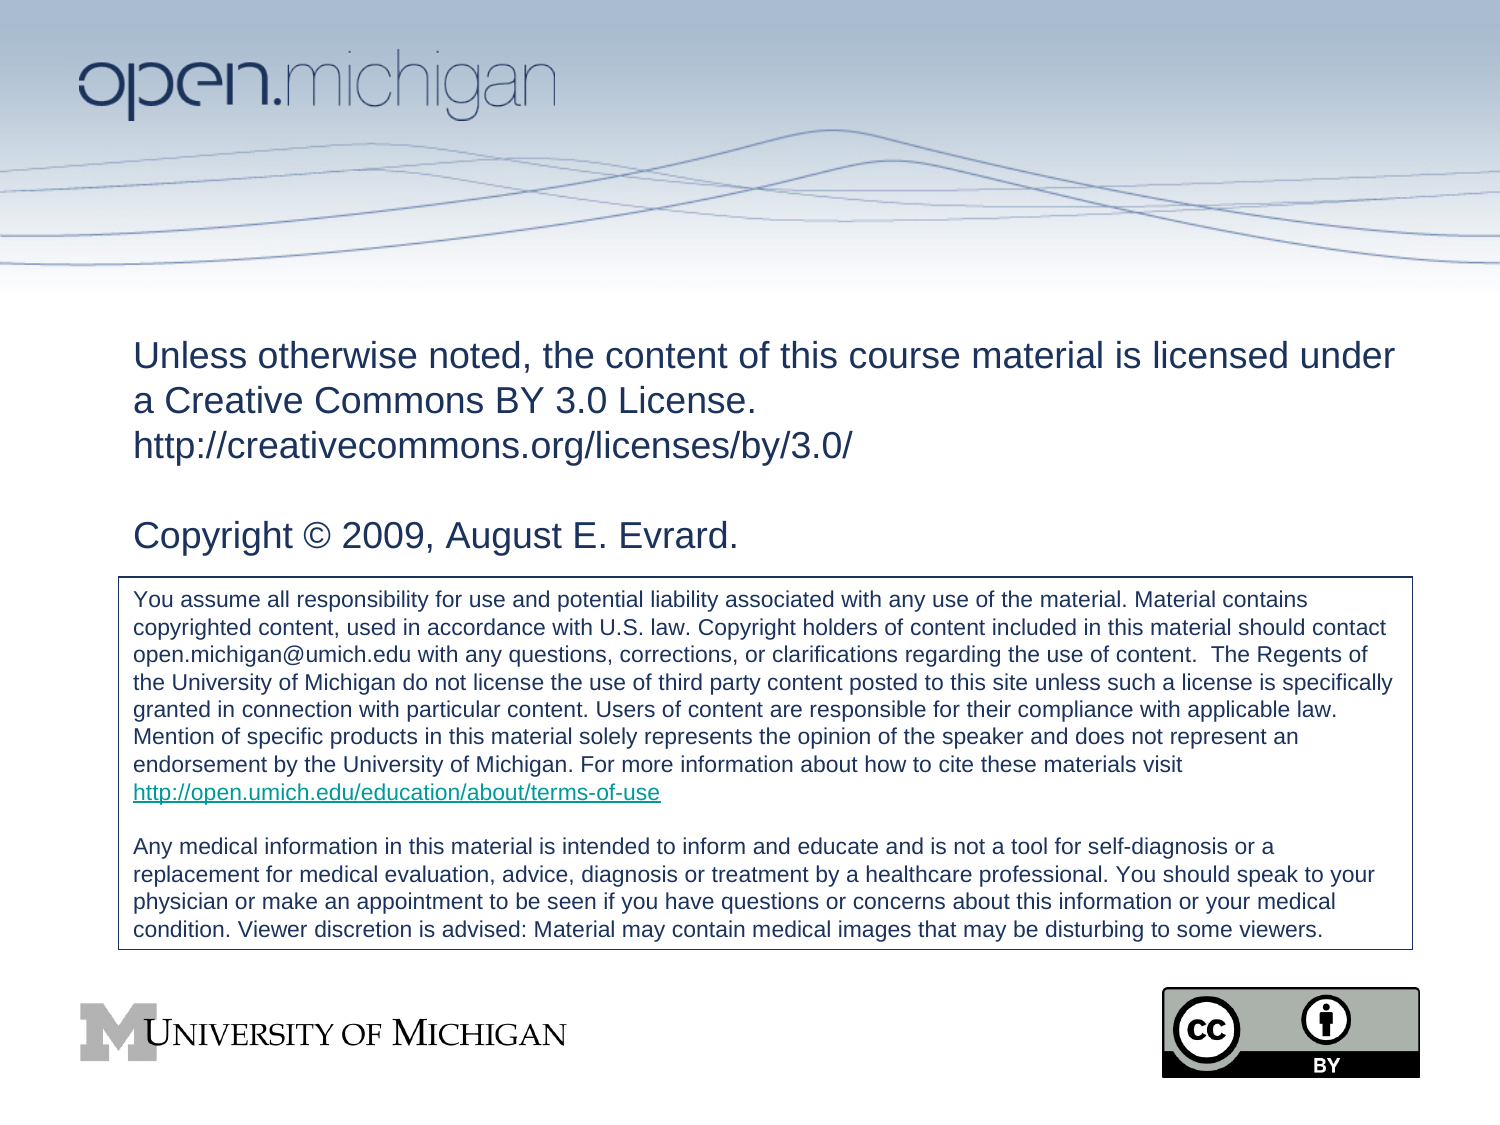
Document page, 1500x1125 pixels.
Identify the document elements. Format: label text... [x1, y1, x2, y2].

picture [79, 1002, 567, 1062]
picture [0, 0, 1500, 293]
picture [1162, 987, 1420, 1078]
text_box You assume all responsibility for use and potential liability associated with any use of the material. Material contains copyrighted content, used in accordance with U.S. law. Copyright holders of content included in this material should contact open.michigan@umich.edu with any questions, corrections, or clarifications regarding the use of content. The Regents of the University of Michigan do not license the use of third party content posted to this site unless such a license is specifically granted in connection with particular content. Users of content are responsible for their compliance with applicable law. Mention of specific products in this material solely represents the opinion of the speaker and does not represent an endorsement by the University of Michigan. For more information about how to cite these materials visit http://open.umich.edu/education/about/terms-of-use Any medical information in this material is intended to inform and educate and is not a tool for self-diagnosis or a replacement for medical evaluation, advice, diagnosis or treatment by a healthcare professional. You should speak to your physician or make an appointment to be seen if you have questions or concerns about this information or your medical condition. Viewer discretion is advised: Material may contain medical images that may be disturbing to some viewers. [118, 577, 1413, 950]
text_box Unless otherwise noted, the content of this course material is licensed under a Creative Commons BY 3.0 License. http://creativecommons.org/licenses/by/3.0/ Copyright © 2009, August E. Evrard. [118, 323, 1413, 565]
